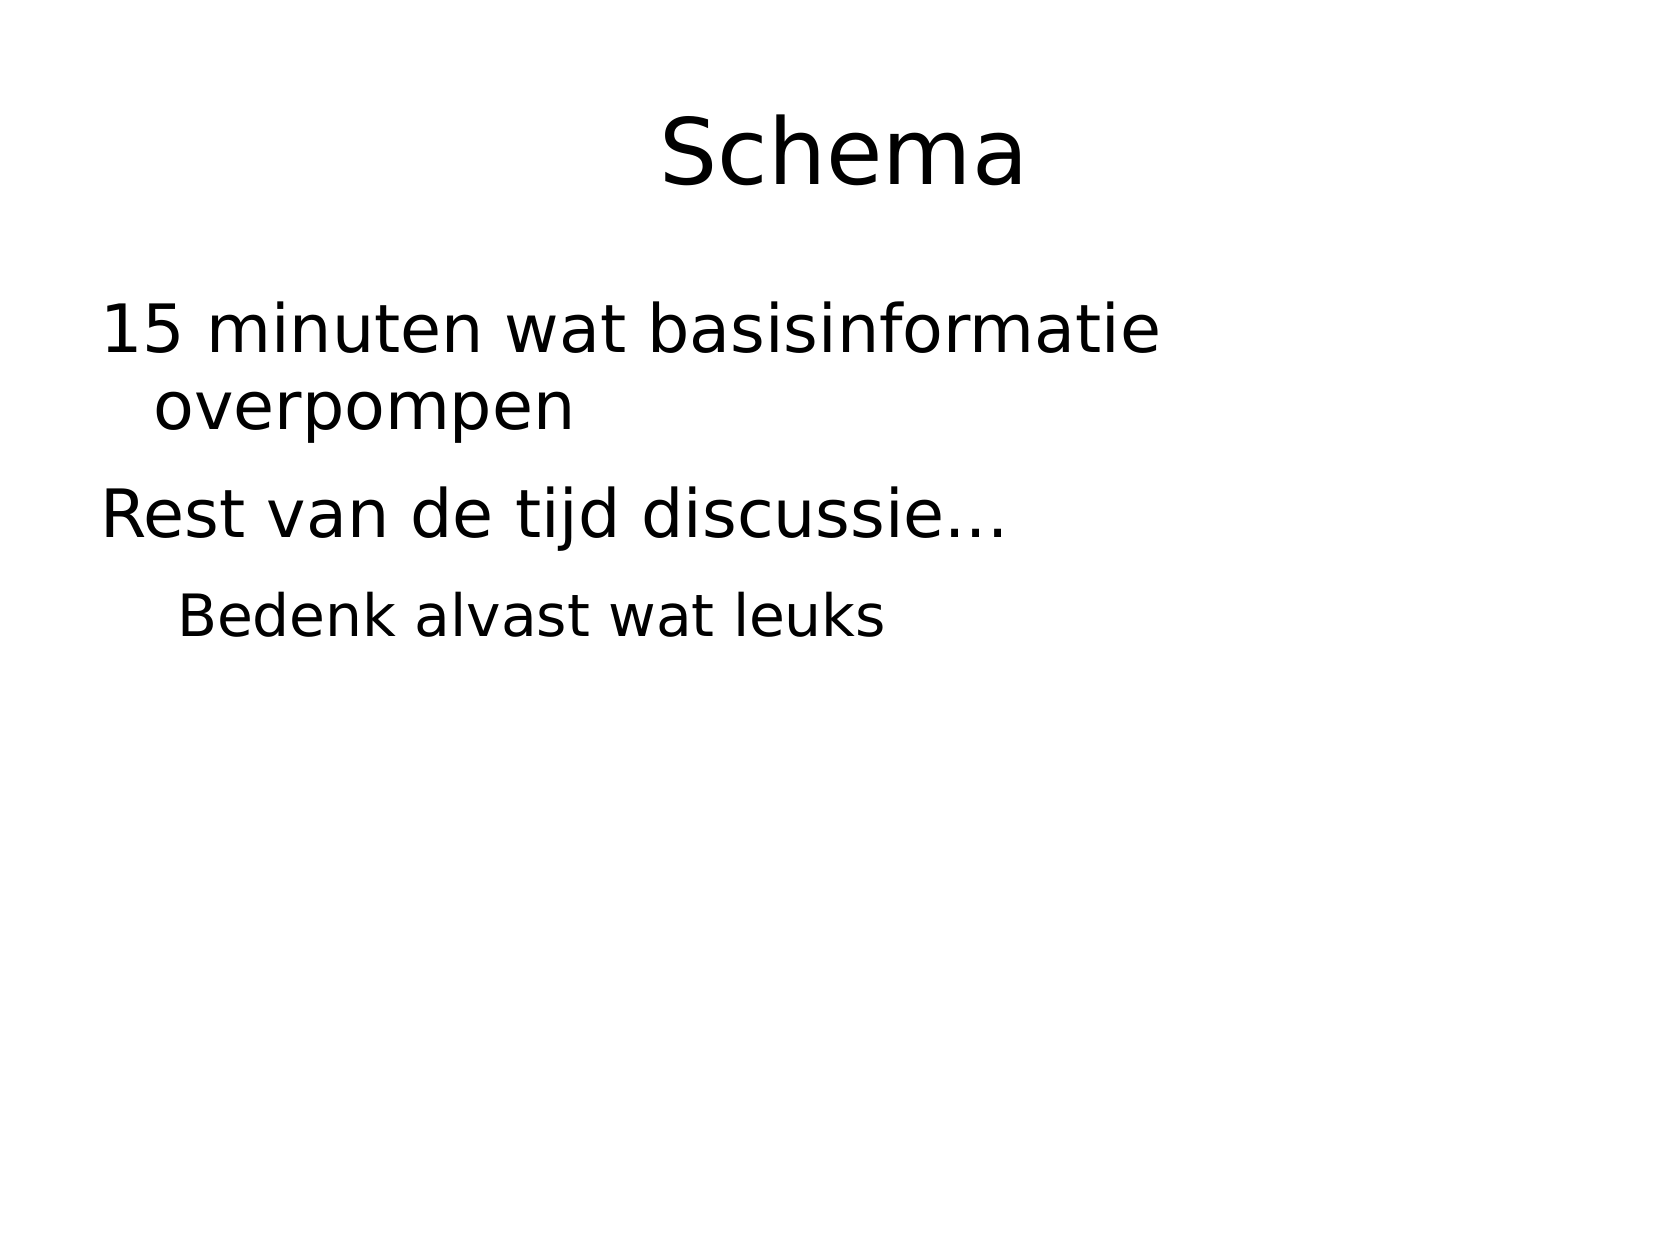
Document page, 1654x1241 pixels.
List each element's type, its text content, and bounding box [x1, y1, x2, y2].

list 15 minuten wat basisinformatie overpompen Rest van de tijd discussie... Bedenk alvast wat leuks [82, 290, 1571, 1109]
title Schema [82, 49, 1571, 257]
